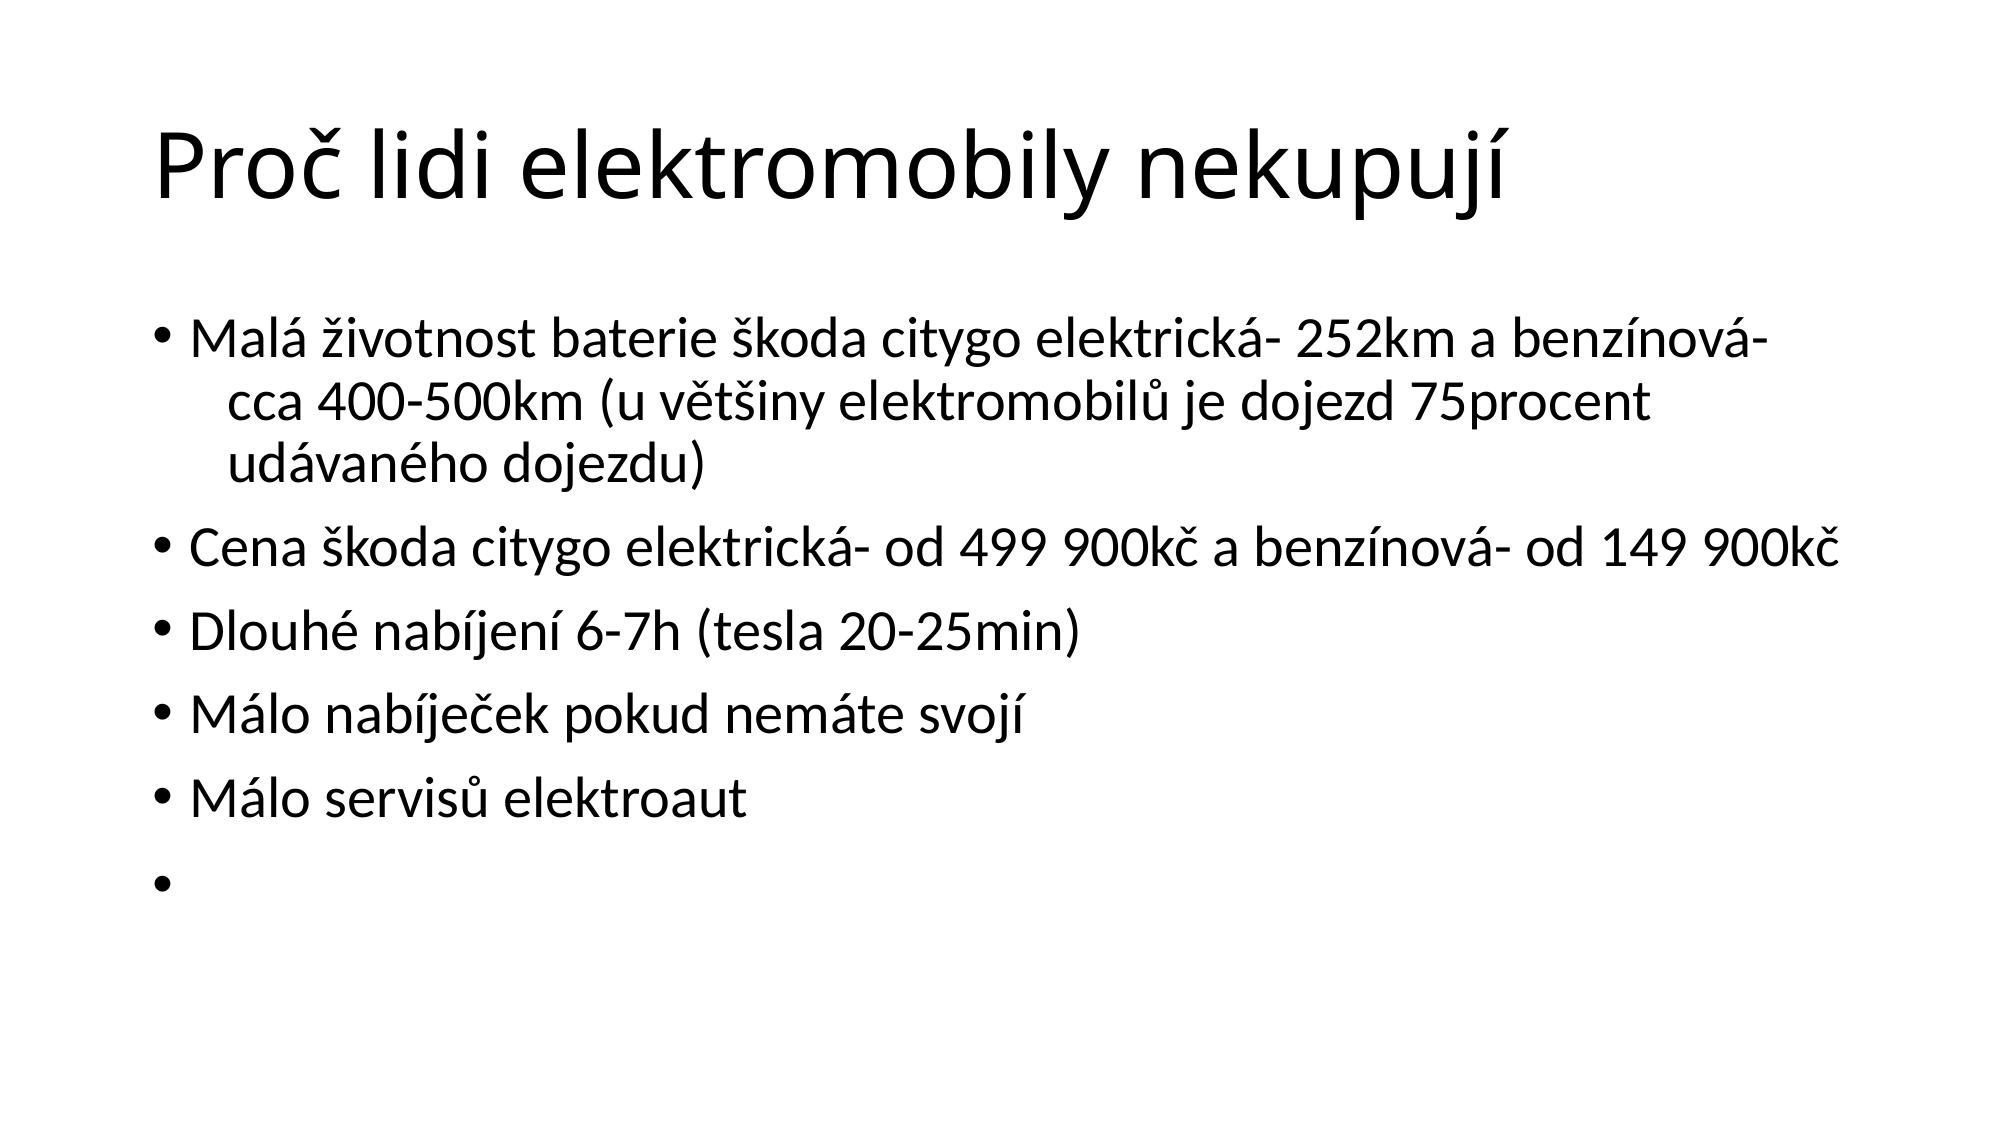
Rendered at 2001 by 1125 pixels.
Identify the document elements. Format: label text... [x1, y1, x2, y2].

title Proč lidi elektromobily nekupují [137, 59, 1863, 278]
list Malá životnost baterie škoda citygo elektrická- 252km a benzínová- cca 400-500km (u většiny elektromobilů je dojezd 75procent udávaného dojezdu) Cena škoda citygo elektrická- od 499 900kč a benzínová- od 149 900kč Dlouhé nabíjení 6-7h (tesla 20-25min) Málo nabíječek pokud nemáte svojí Málo servisů elektroaut [137, 299, 1863, 1014]
